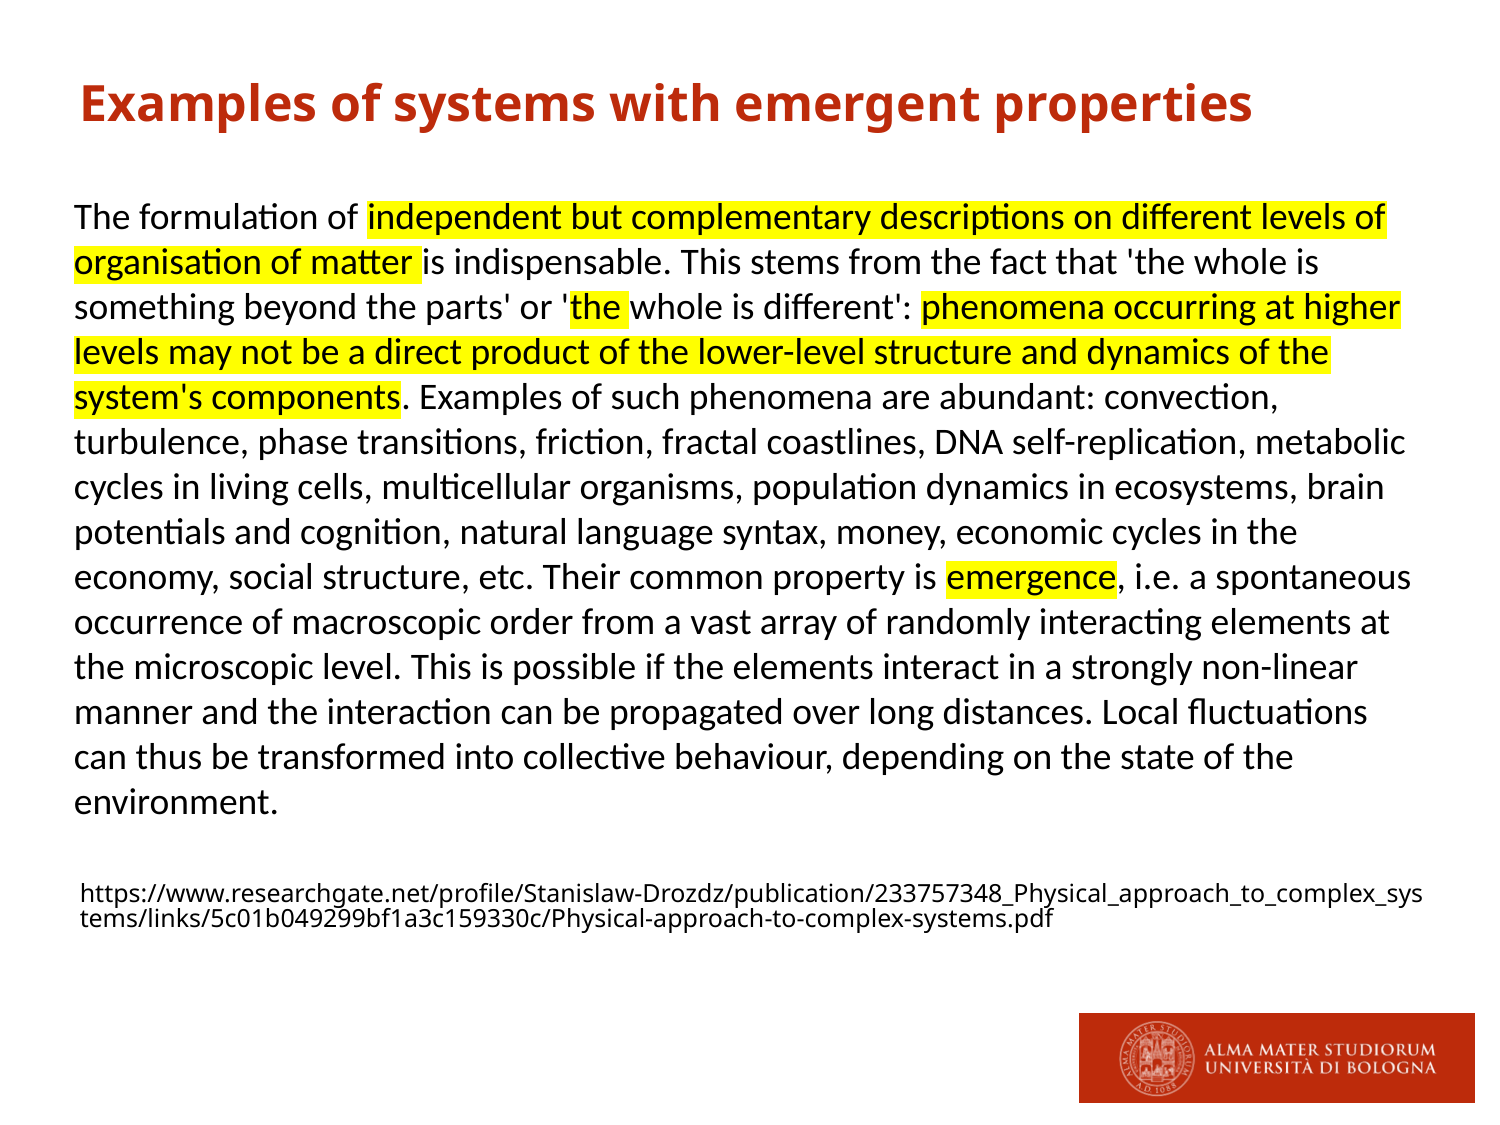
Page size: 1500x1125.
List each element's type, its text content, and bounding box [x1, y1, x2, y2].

text_box The formulation of independent but complementary descriptions on different levels of organisation of matter is indispensable. This stems from the fact that 'the whole is something beyond the parts' or 'the whole is different': phenomena occurring at higher levels may not be a direct product of the lower-level structure and dynamics of the system's components. Examples of such phenomena are abundant: convection, turbulence, phase transitions, friction, fractal coastlines, DNA self-replication, metabolic cycles in living cells, multicellular organisms, population dynamics in ecosystems, brain potentials and cognition, natural language syntax, money, economic cycles in the economy, social structure, etc. Their common property is emergence, i.e. a spontaneous occurrence of macroscopic order from a vast array of randomly interacting elements at the microscopic level. This is possible if the elements interact in a strongly non-linear manner and the interaction can be propagated over long distances. Local fluctuations can thus be transformed into collective behaviour, depending on the state of the environment. [58, 184, 1442, 836]
list https://www.researchgate.net/profile/Stanislaw-Drozdz/publication/233757348_Physical_approach_to_complex_systems/links/5c01b049299bf1a3c159330c/Physical-approach-to-complex-systems.pdf [64, 869, 1447, 988]
list Examples of systems with emergent properties [64, 78, 1447, 185]
